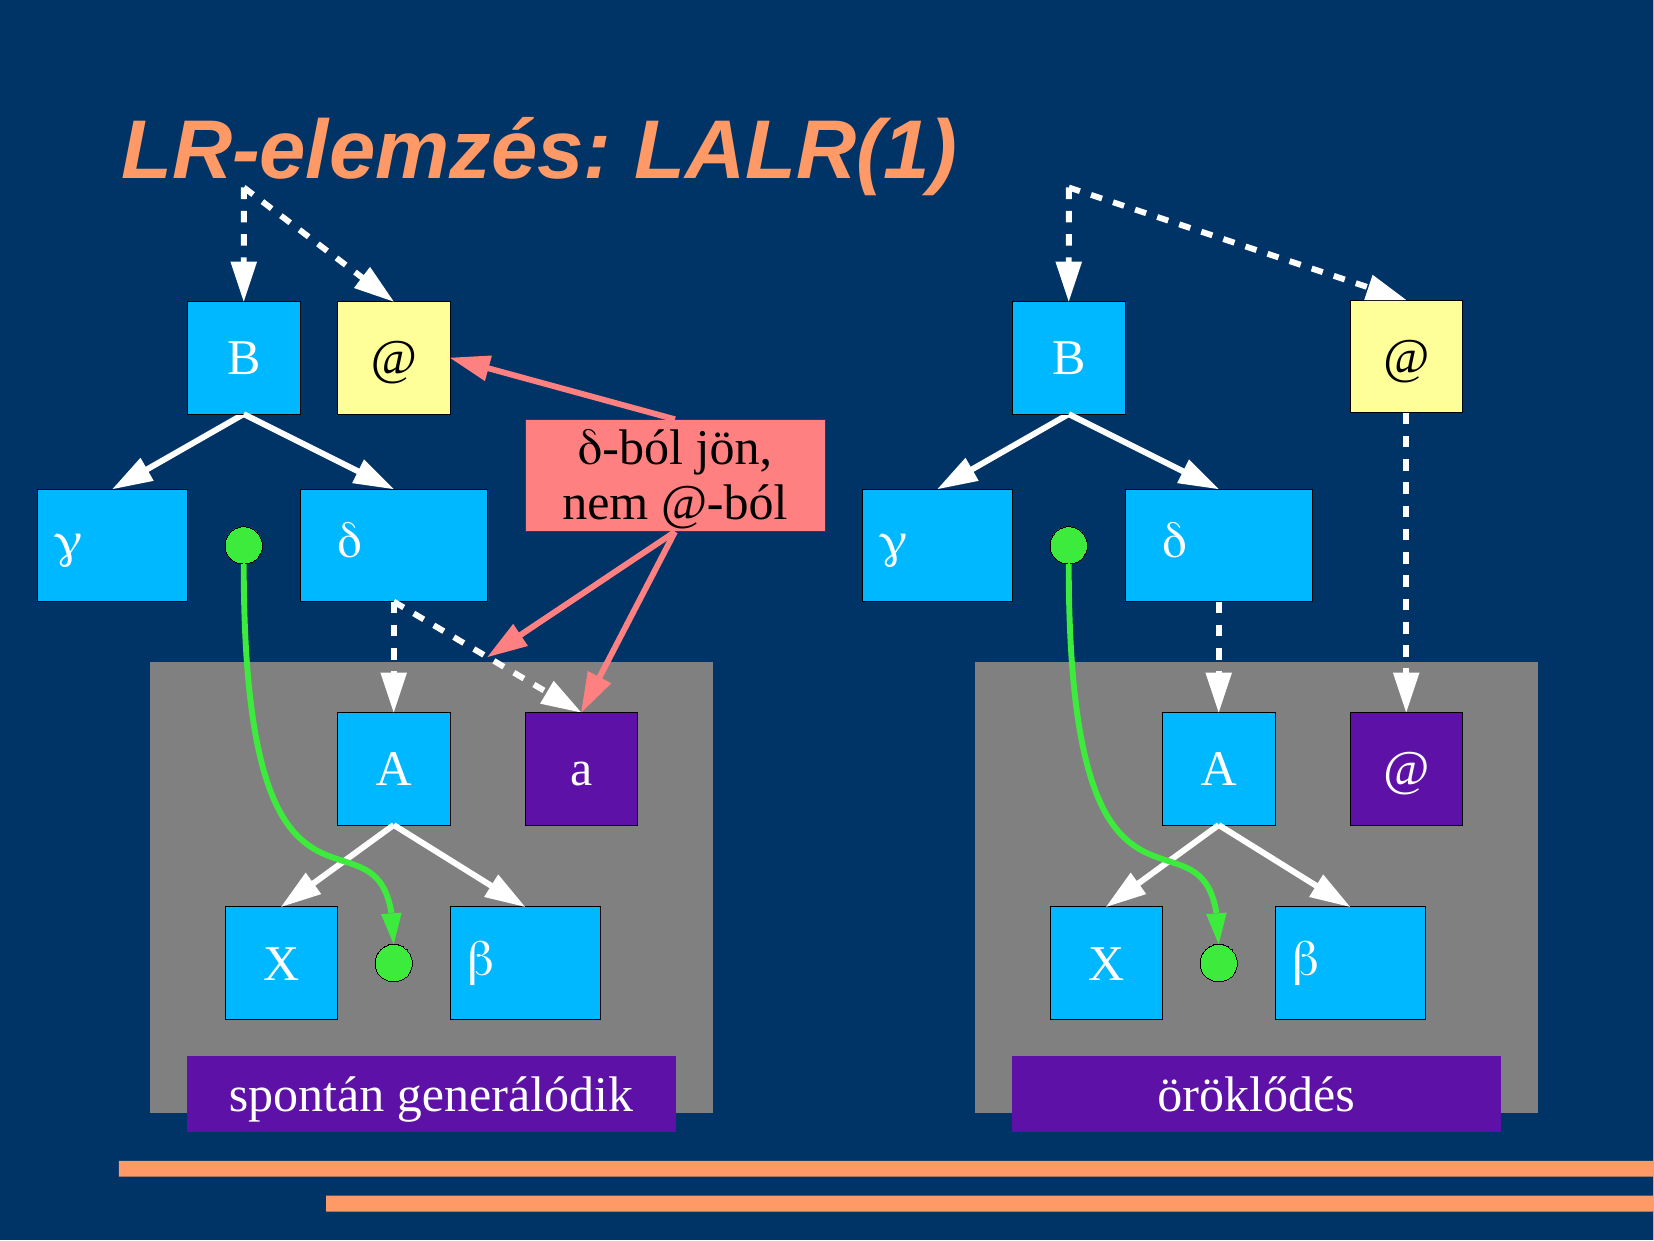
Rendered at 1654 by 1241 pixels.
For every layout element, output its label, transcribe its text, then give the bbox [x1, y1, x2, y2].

text_box g [37, 489, 188, 602]
text_box @ [1350, 712, 1463, 826]
text_box d [1125, 489, 1313, 602]
text_box b [450, 906, 601, 1020]
text_box B [187, 301, 301, 415]
text_box [975, 662, 1538, 1113]
text_box g [862, 489, 1013, 602]
text_box [150, 662, 713, 1113]
text_box spontán generálódik [187, 1056, 676, 1132]
text_box b [1275, 906, 1426, 1020]
text_box [225, 526, 263, 564]
text_box d-ból jön, nem @-ból [525, 419, 826, 532]
text_box A [337, 712, 451, 826]
text_box a [525, 712, 638, 826]
text_box öröklődés [1012, 1056, 1501, 1132]
title LR-elemzés: LALR(1) [121, 46, 1534, 254]
text_box A [1162, 712, 1276, 826]
text_box d [300, 489, 488, 602]
text_box X [225, 906, 338, 1020]
text_box B [1012, 301, 1126, 415]
text_box X [1050, 906, 1163, 1020]
text_box [1050, 526, 1088, 564]
text_box @ [1350, 300, 1463, 413]
text_box @ [337, 301, 451, 415]
